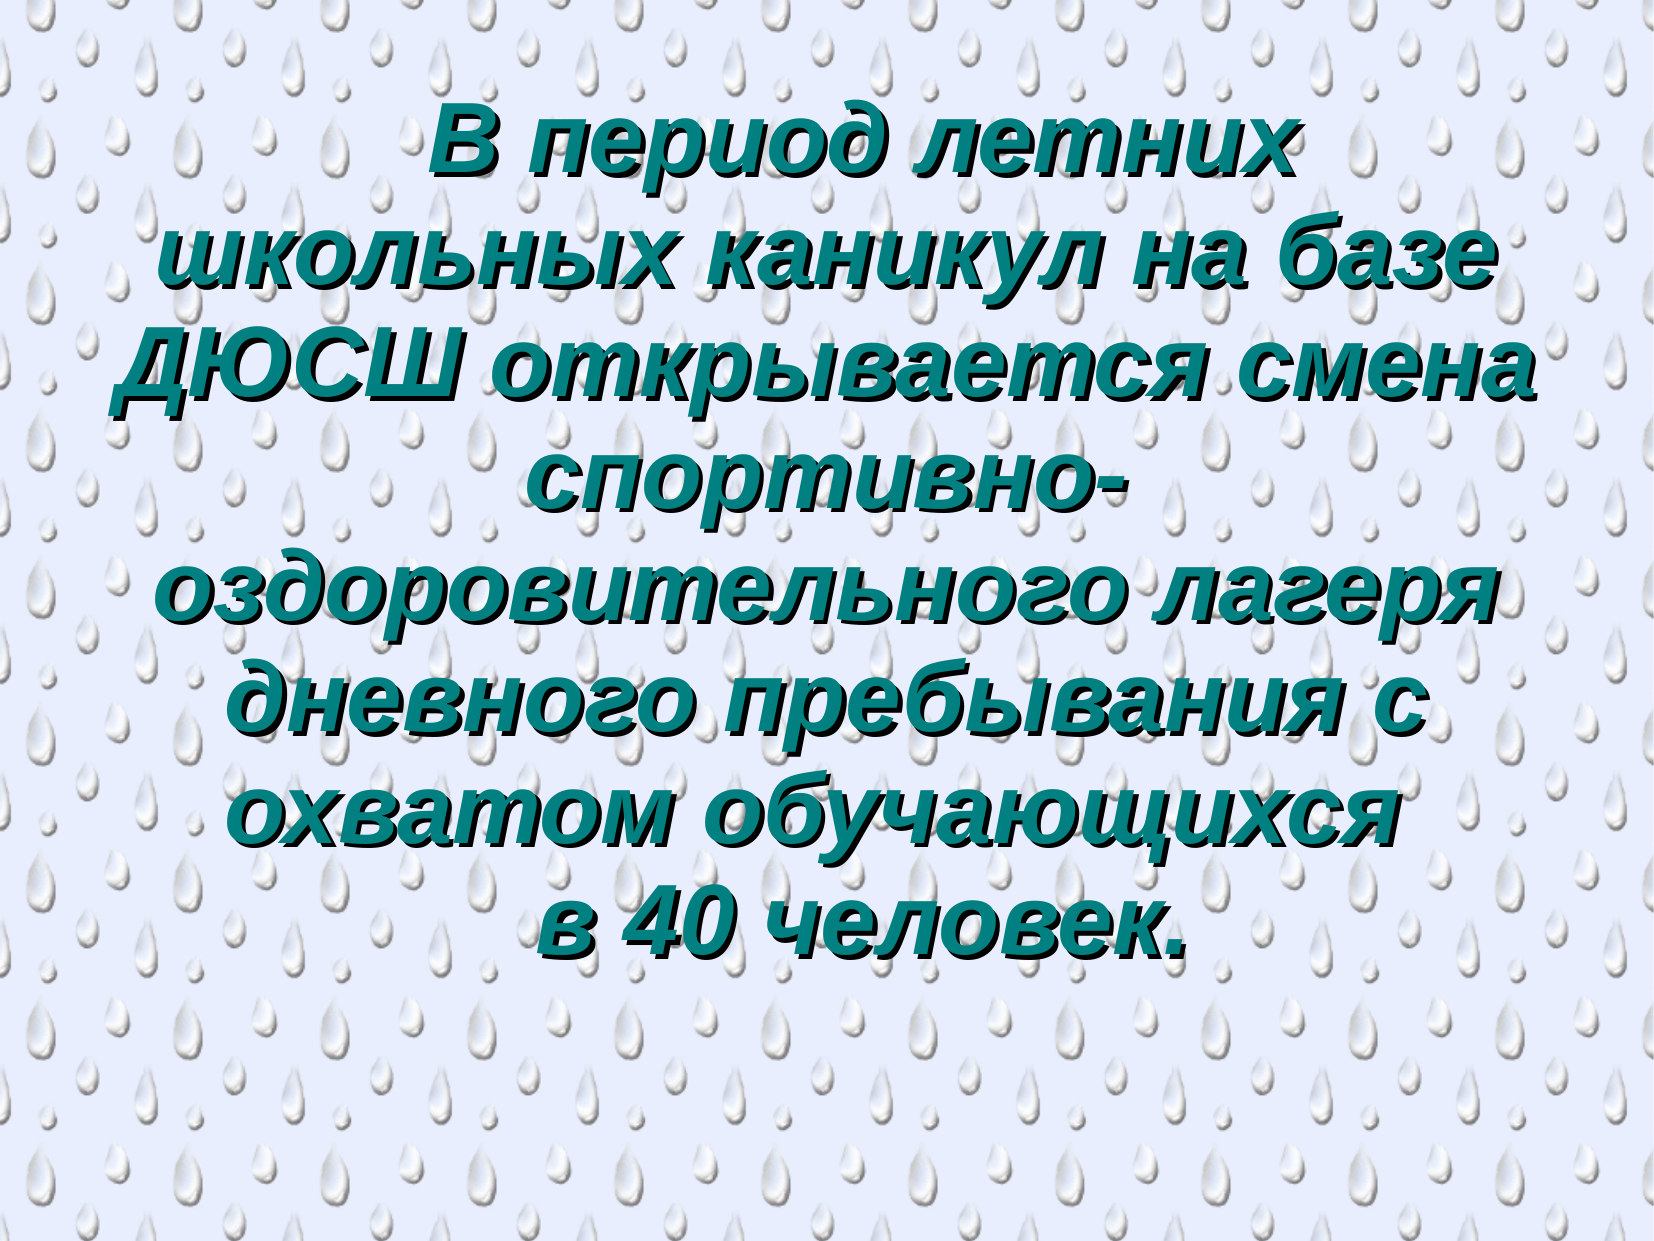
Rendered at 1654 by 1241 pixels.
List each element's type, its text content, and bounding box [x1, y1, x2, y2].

subtitle В период летних школьных каникул на базе ДЮСШ открывается смена спортивно-оздоровительного лагеря дневного пребывания с охватом обучающихся в 40 человек. [82, 49, 1571, 1010]
picture [0, 0, 1654, 1241]
